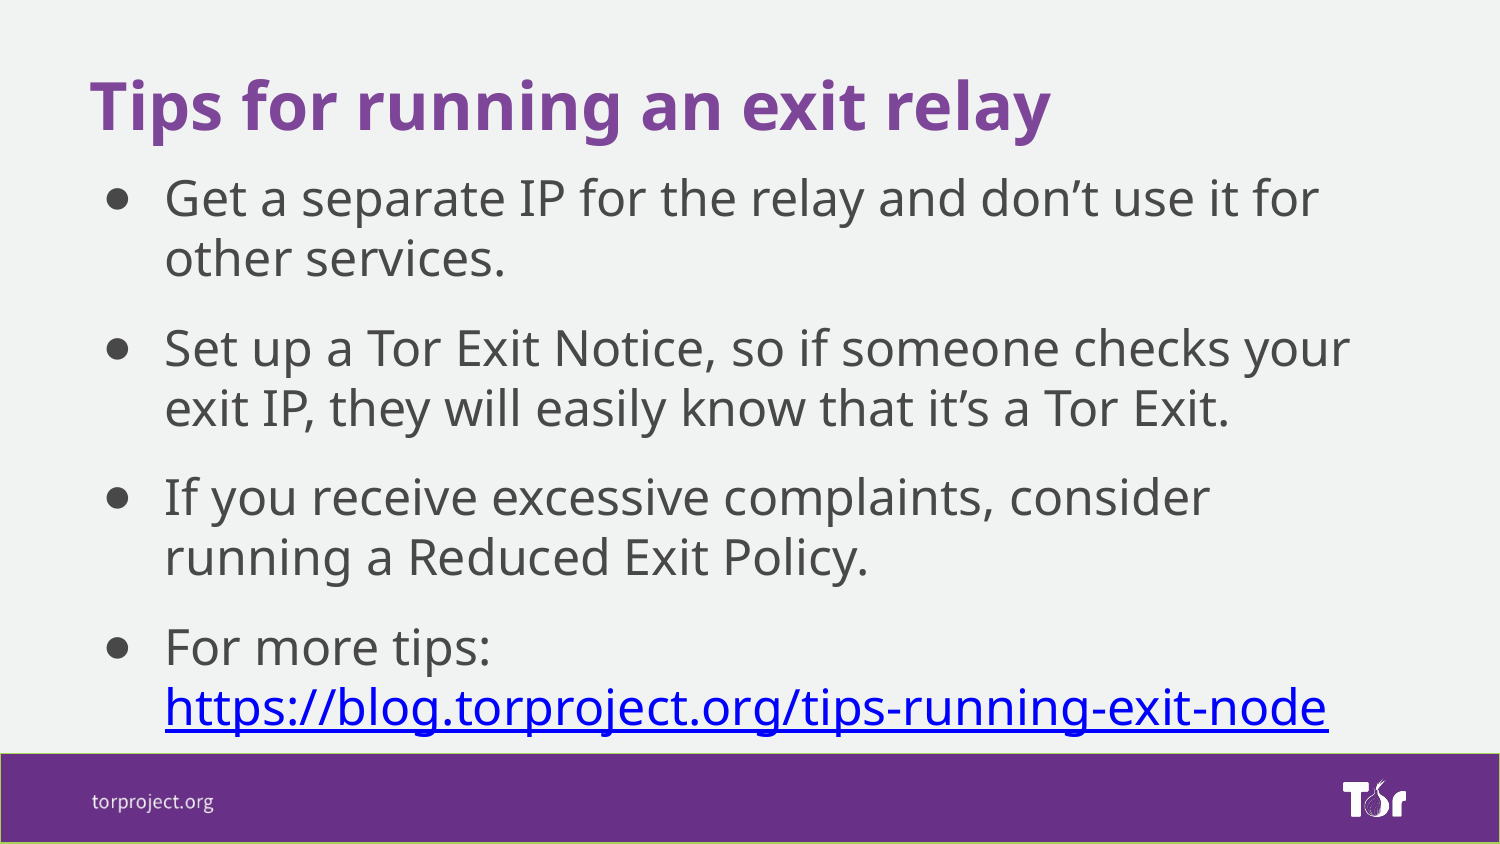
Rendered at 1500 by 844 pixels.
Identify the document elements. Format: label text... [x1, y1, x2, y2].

picture [1343, 778, 1406, 817]
picture [75, 780, 604, 821]
text_box Get a separate IP for the relay and don’t use it for other services. Set up a Tor Exit Notice, so if someone checks your exit IP, they will easily know that it’s a Tor Exit. If you receive excessive complaints, consider running a Reduced Exit Policy. For more tips: https://blog.torproject.org/tips-running-exit-node [75, 159, 1425, 753]
text_box Tips for running an exit relay [75, 33, 1425, 159]
